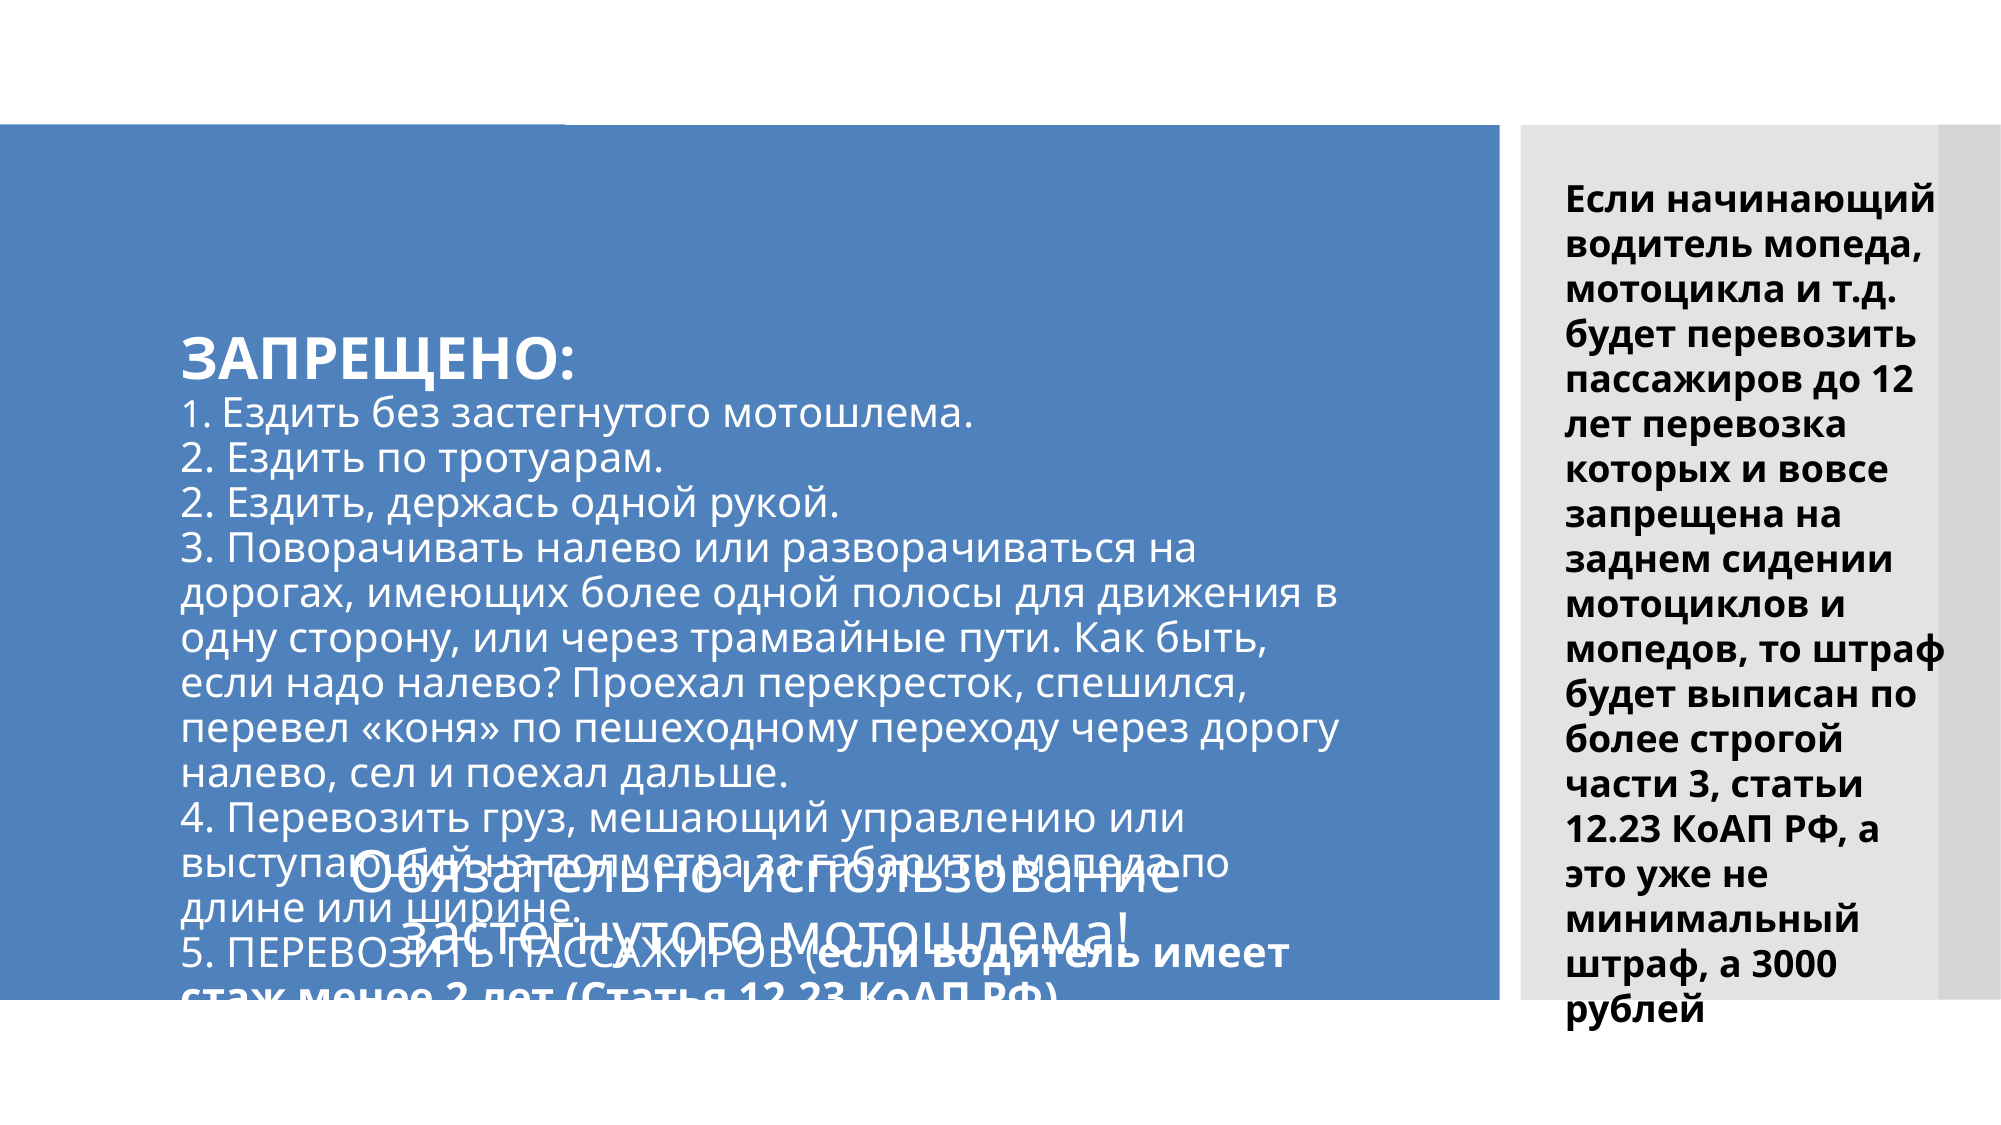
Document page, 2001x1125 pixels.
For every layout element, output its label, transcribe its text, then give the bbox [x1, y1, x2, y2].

text_box Если начинающий водитель мопеда, мотоцикла и т.д. будет перевозить пассажиров до 12 лет перевозка которых и вовсе запрещена на заднем сидении мотоциклов и мопедов, то штраф будет выписан по более строгой части 3, статьи 12.23 КоАП РФ, а это уже не минимальный штраф, а 3000 рублей [1549, 167, 1968, 1038]
title ЗАПРЕЩЕНО: 1. Ездить без застегнутого мотошлема. 2. Ездить по тротуарам. 2. Ездить, держась одной рукой. 3. Поворачивать налево или разворачиваться на дорогах, имеющих более одной полосы для движения в одну сторону, или через трамвайные пути. Как быть, если надо налево? Проехал перекресток, спешился, перевел «коня» по пешеходному переходу через дорогу налево, сел и поехал дальше. 4. Перевозить груз, мешающий управлению или выступающий на полметра за габариты мопеда по длине или ширине. 5. ПЕРЕВОЗИТЬ ПАССАЖИРОВ (если водитель имеет стаж менее 2 лет (Статья 12.23 КоАП РФ) 6. Буксировать мопед. [165, 321, 1366, 834]
subtitle Обязательно использование застегнутого мотошлема! [165, 834, 1366, 1125]
